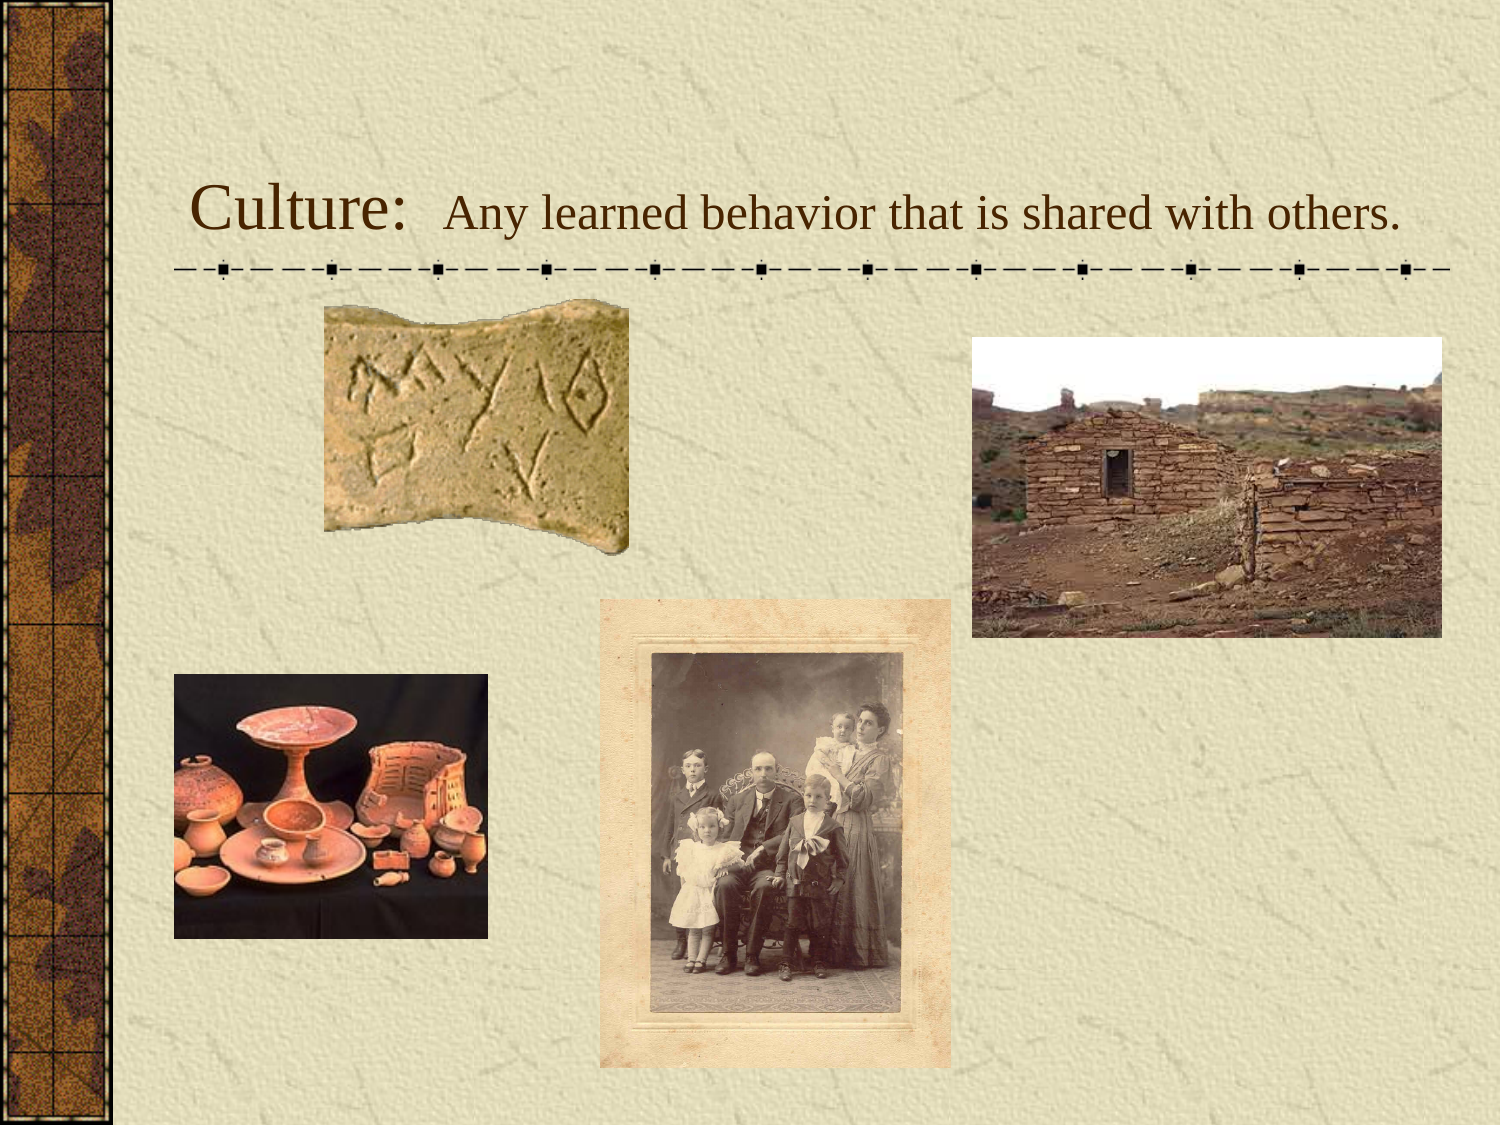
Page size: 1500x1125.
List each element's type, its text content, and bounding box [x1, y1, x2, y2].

picture [600, 600, 951, 1068]
picture [972, 337, 1442, 638]
picture [324, 299, 629, 556]
picture [174, 675, 488, 939]
title Culture: Any learned behavior that is shared with others. [174, 62, 1450, 250]
